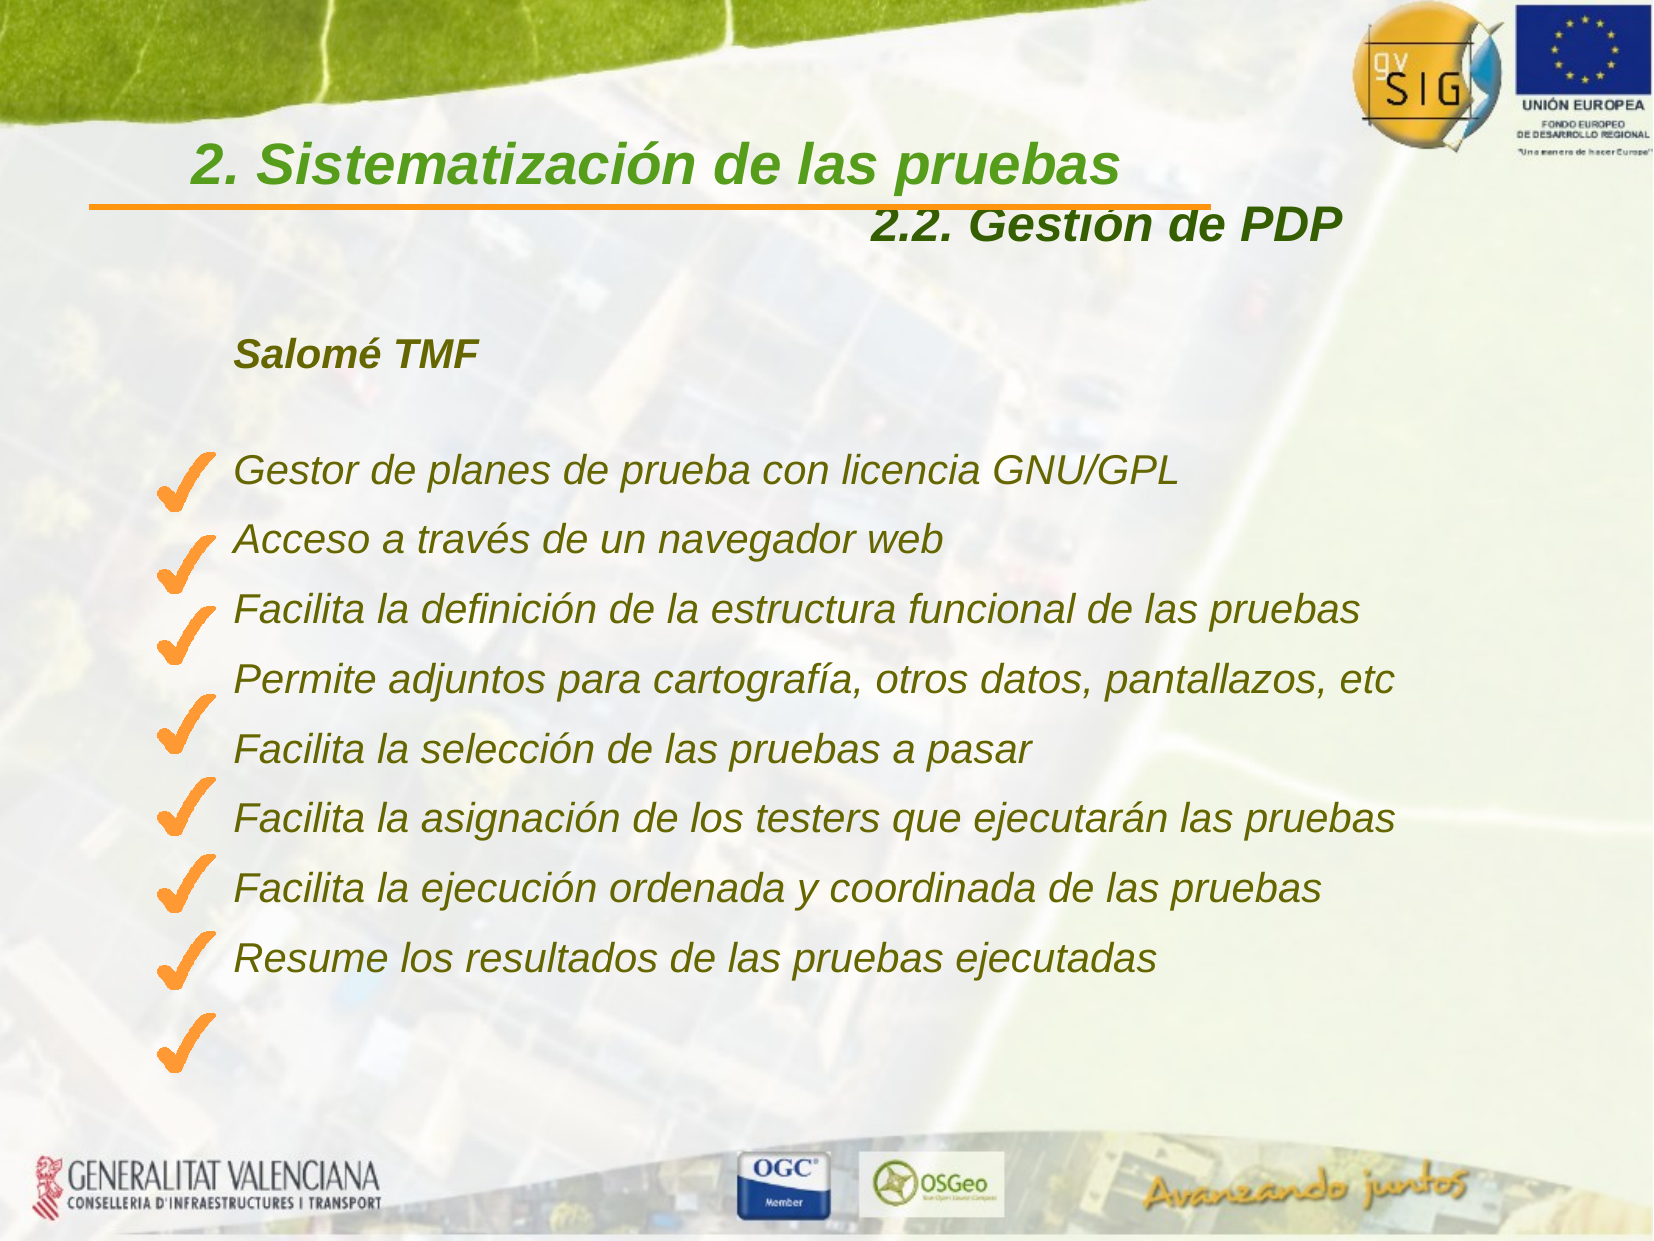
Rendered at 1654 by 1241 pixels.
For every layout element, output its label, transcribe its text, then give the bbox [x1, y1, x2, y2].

text_box Salomé TMF Gestor de planes de prueba con licencia GNU/GPL Acceso a través de un navegador web Facilita la definición de la estructura funcional de las pruebas Permite adjuntos para cartografía, otros datos, pantallazos, etc Facilita la selección de las pruebas a pasar Facilita la asignación de los testers que ejecutarán las pruebas Facilita la ejecución ordenada y coordinada de las pruebas Resume los resultados de las pruebas ejecutadas [218, 323, 1548, 1080]
picture [0, 0, 1653, 1241]
text_box 2. Sistematización de las pruebas 2.2. Gestión de PDP [177, 124, 1359, 276]
